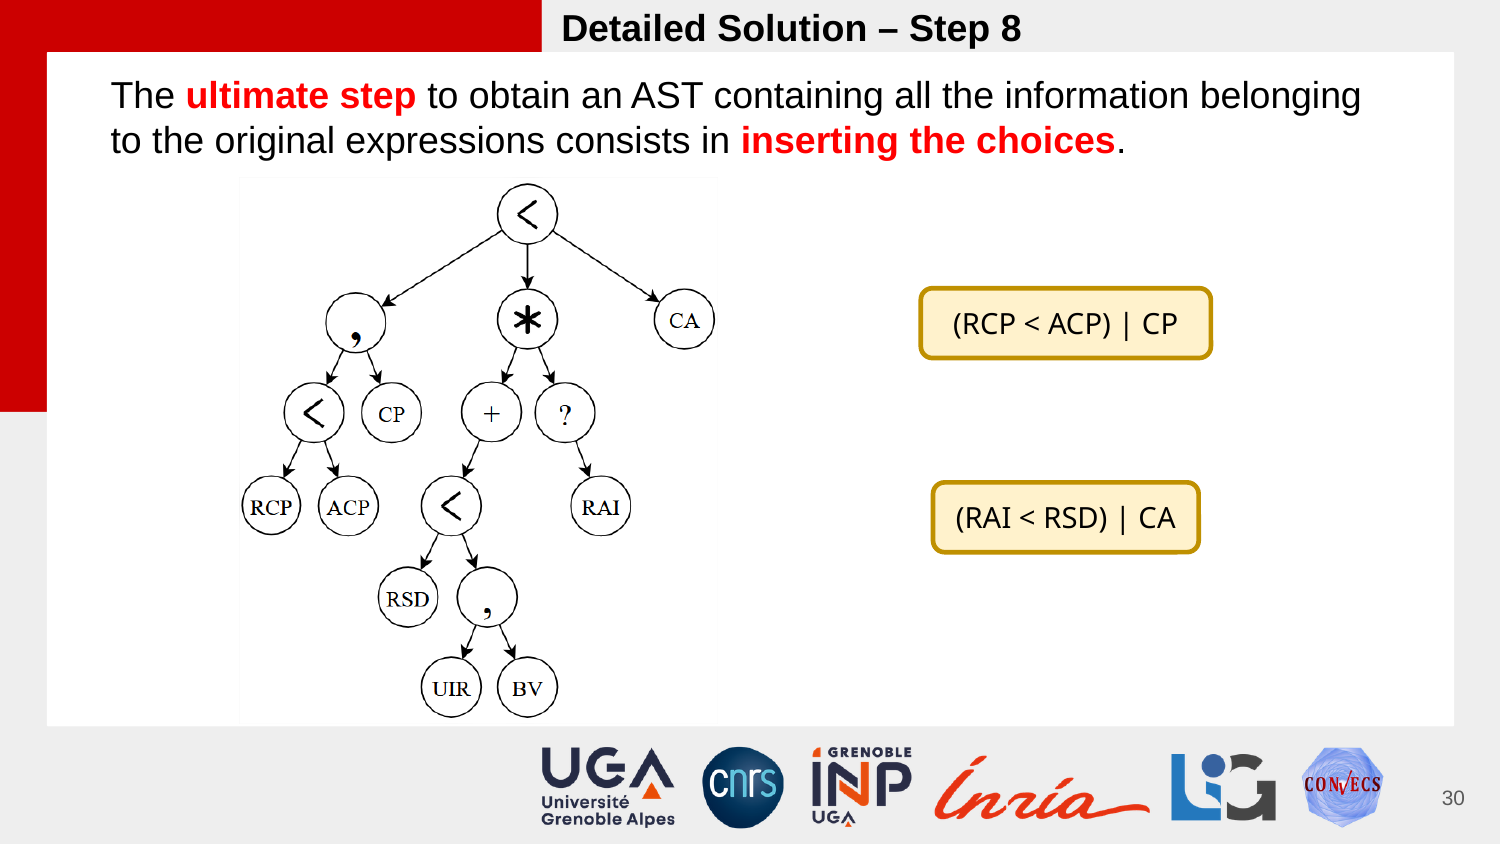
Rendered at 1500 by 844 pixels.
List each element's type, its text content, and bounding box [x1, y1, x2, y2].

slide_number <numéro> [1389, 764, 1480, 830]
text_box (RAI < RSD) | CA [933, 482, 1199, 553]
picture [0, 0, 1500, 844]
text_box Detailed Solution – Step 8 [546, 0, 1441, 55]
text_box The ultimate step to obtain an AST containing all the information belonging to the original expressions consists in inserting the choices. [95, 67, 1405, 225]
text_box (RCP < ACP) | CP [920, 288, 1211, 359]
